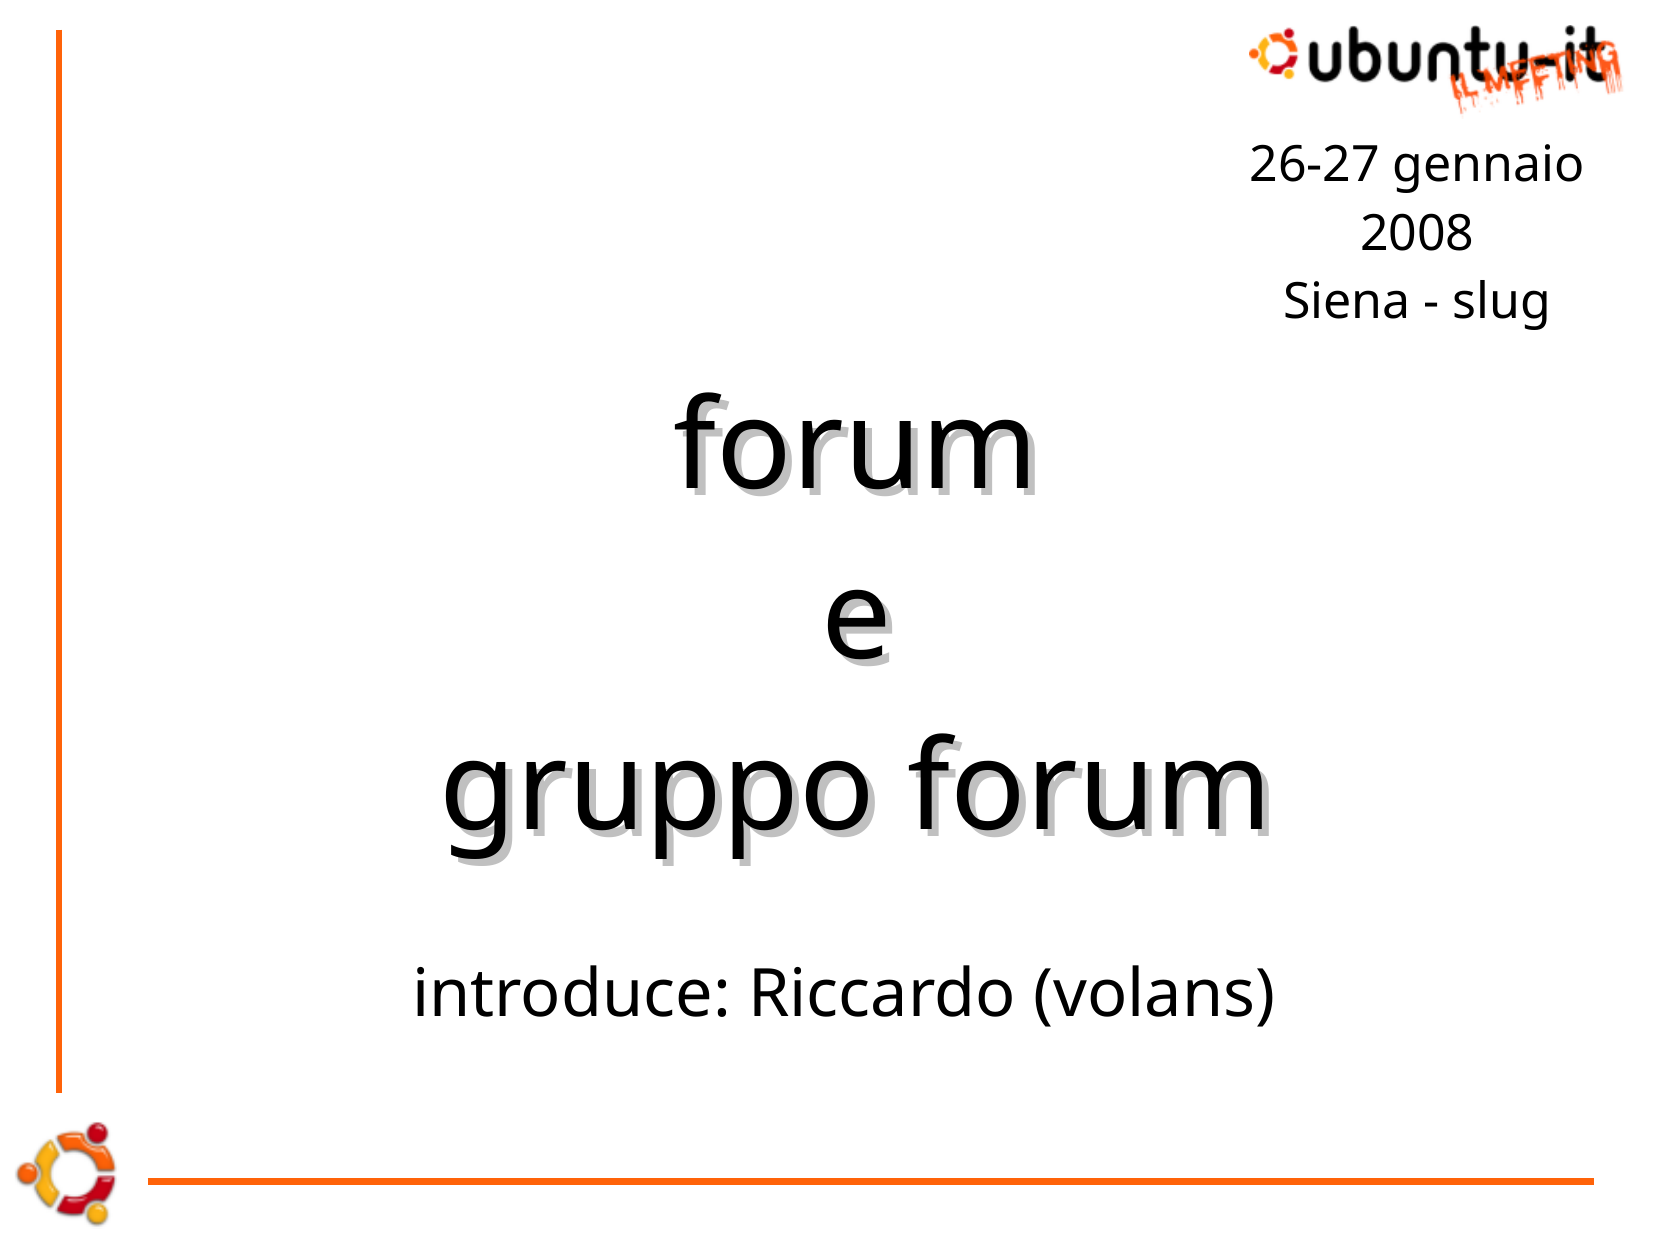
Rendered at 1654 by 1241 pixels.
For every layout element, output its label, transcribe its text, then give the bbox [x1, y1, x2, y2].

text_box 26-27 gennaio 2008 Siena - slug [1181, 118, 1654, 248]
title forum e gruppo forum [324, 354, 1388, 857]
picture [14, 1121, 119, 1229]
title introduce: Riccardo (volans) [312, 944, 1376, 1034]
picture [1249, 25, 1625, 119]
